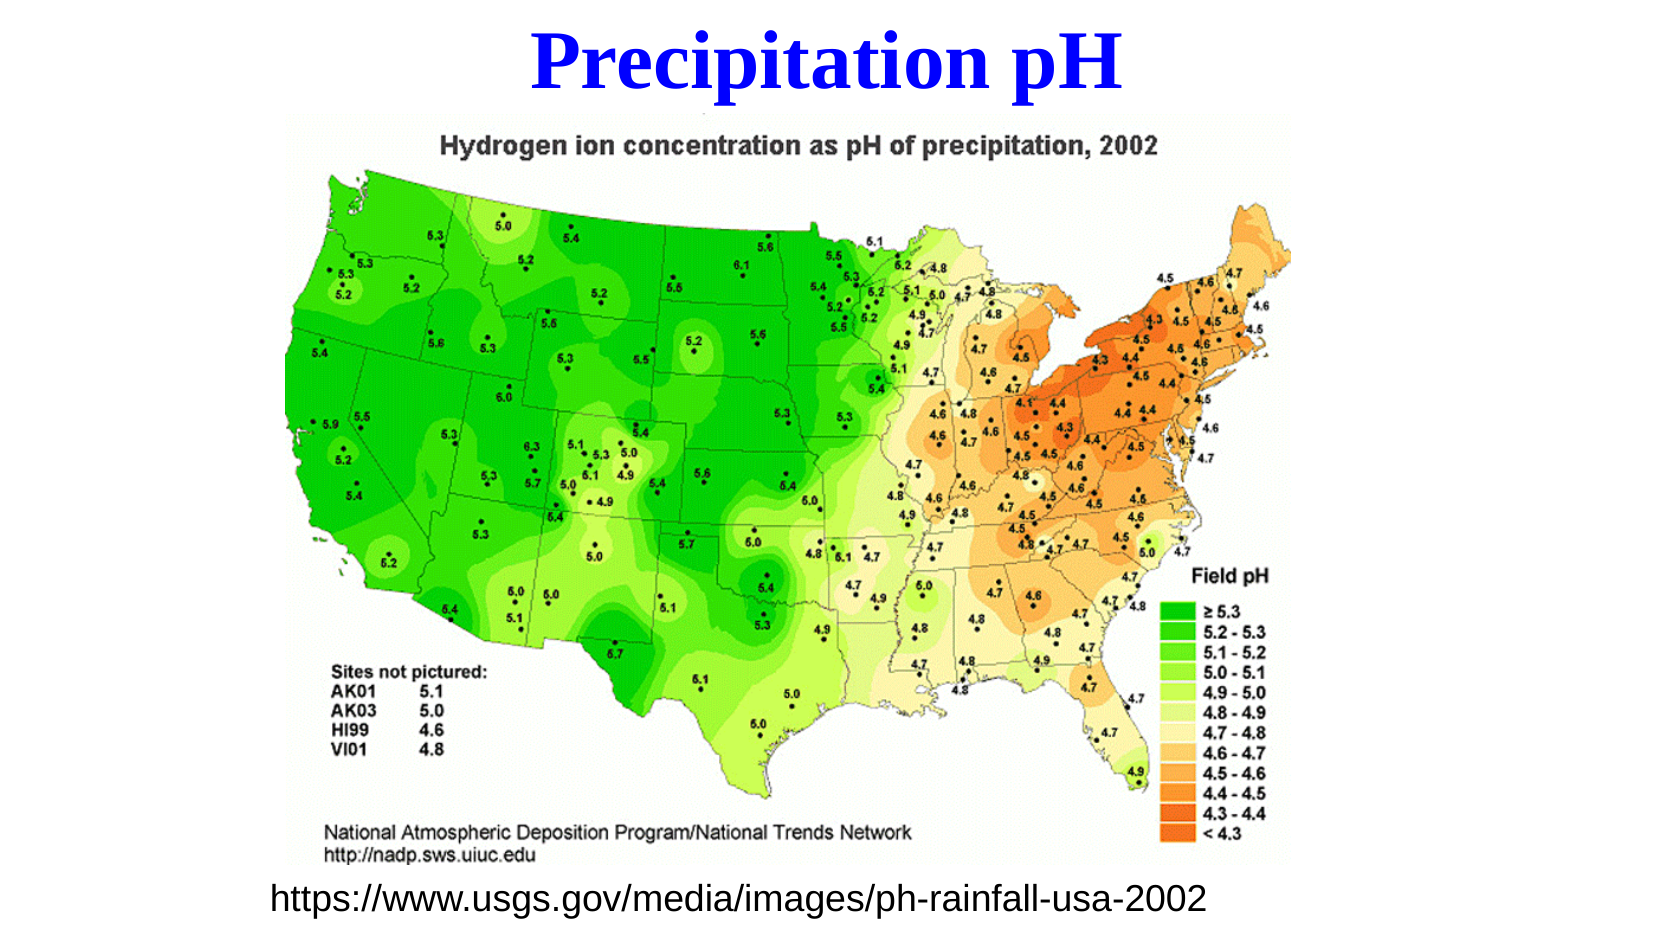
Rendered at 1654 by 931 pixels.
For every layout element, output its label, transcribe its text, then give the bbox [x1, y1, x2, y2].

title Precipitation pH [0, 0, 1654, 106]
text_box https://www.usgs.gov/media/images/ph-rainfall-usa-2002 [255, 870, 1261, 927]
picture [285, 113, 1291, 865]
